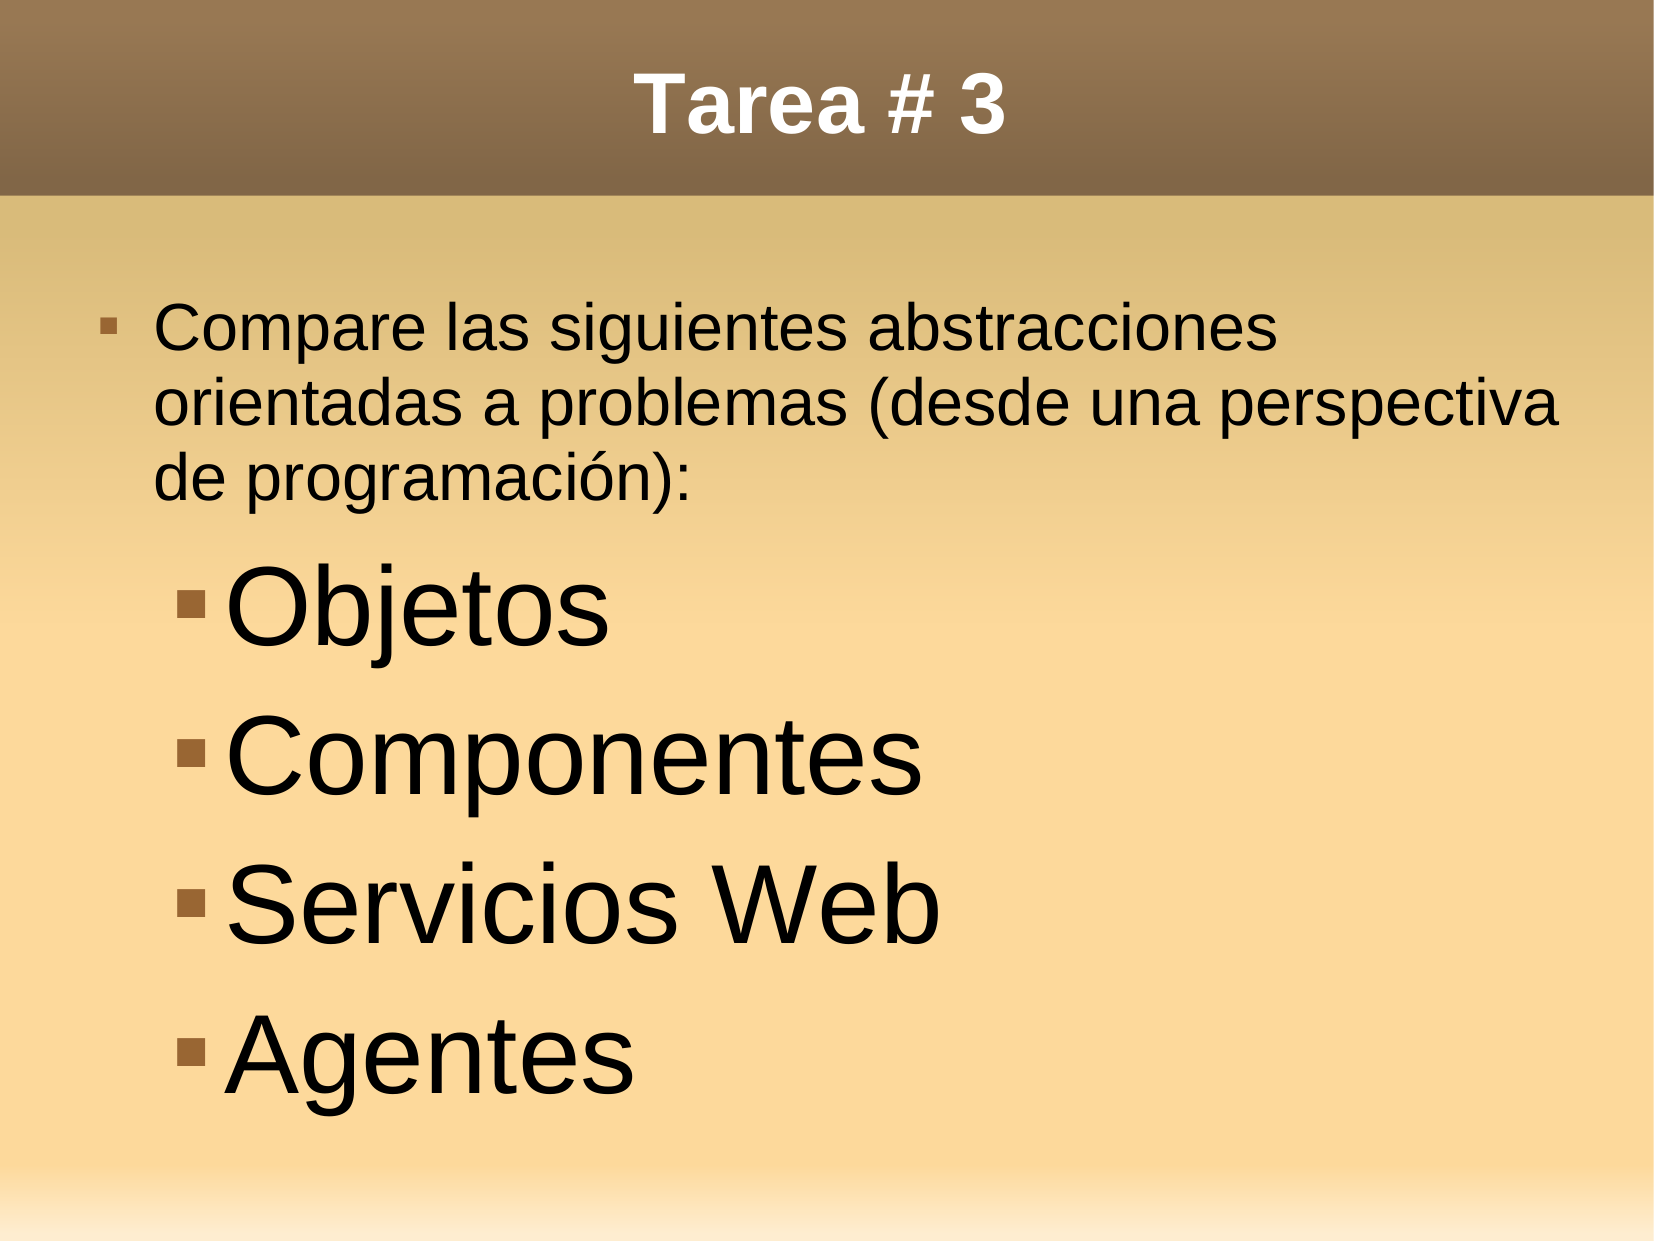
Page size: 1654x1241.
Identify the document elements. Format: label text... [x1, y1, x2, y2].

picture [0, 0, 1654, 1241]
list Compare las siguientes abstracciones orientadas a problemas (desde una perspectiva de programación): Objetos Componentes Servicios Web Agentes [82, 290, 1571, 1117]
title Tarea # 3 [76, 0, 1565, 208]
